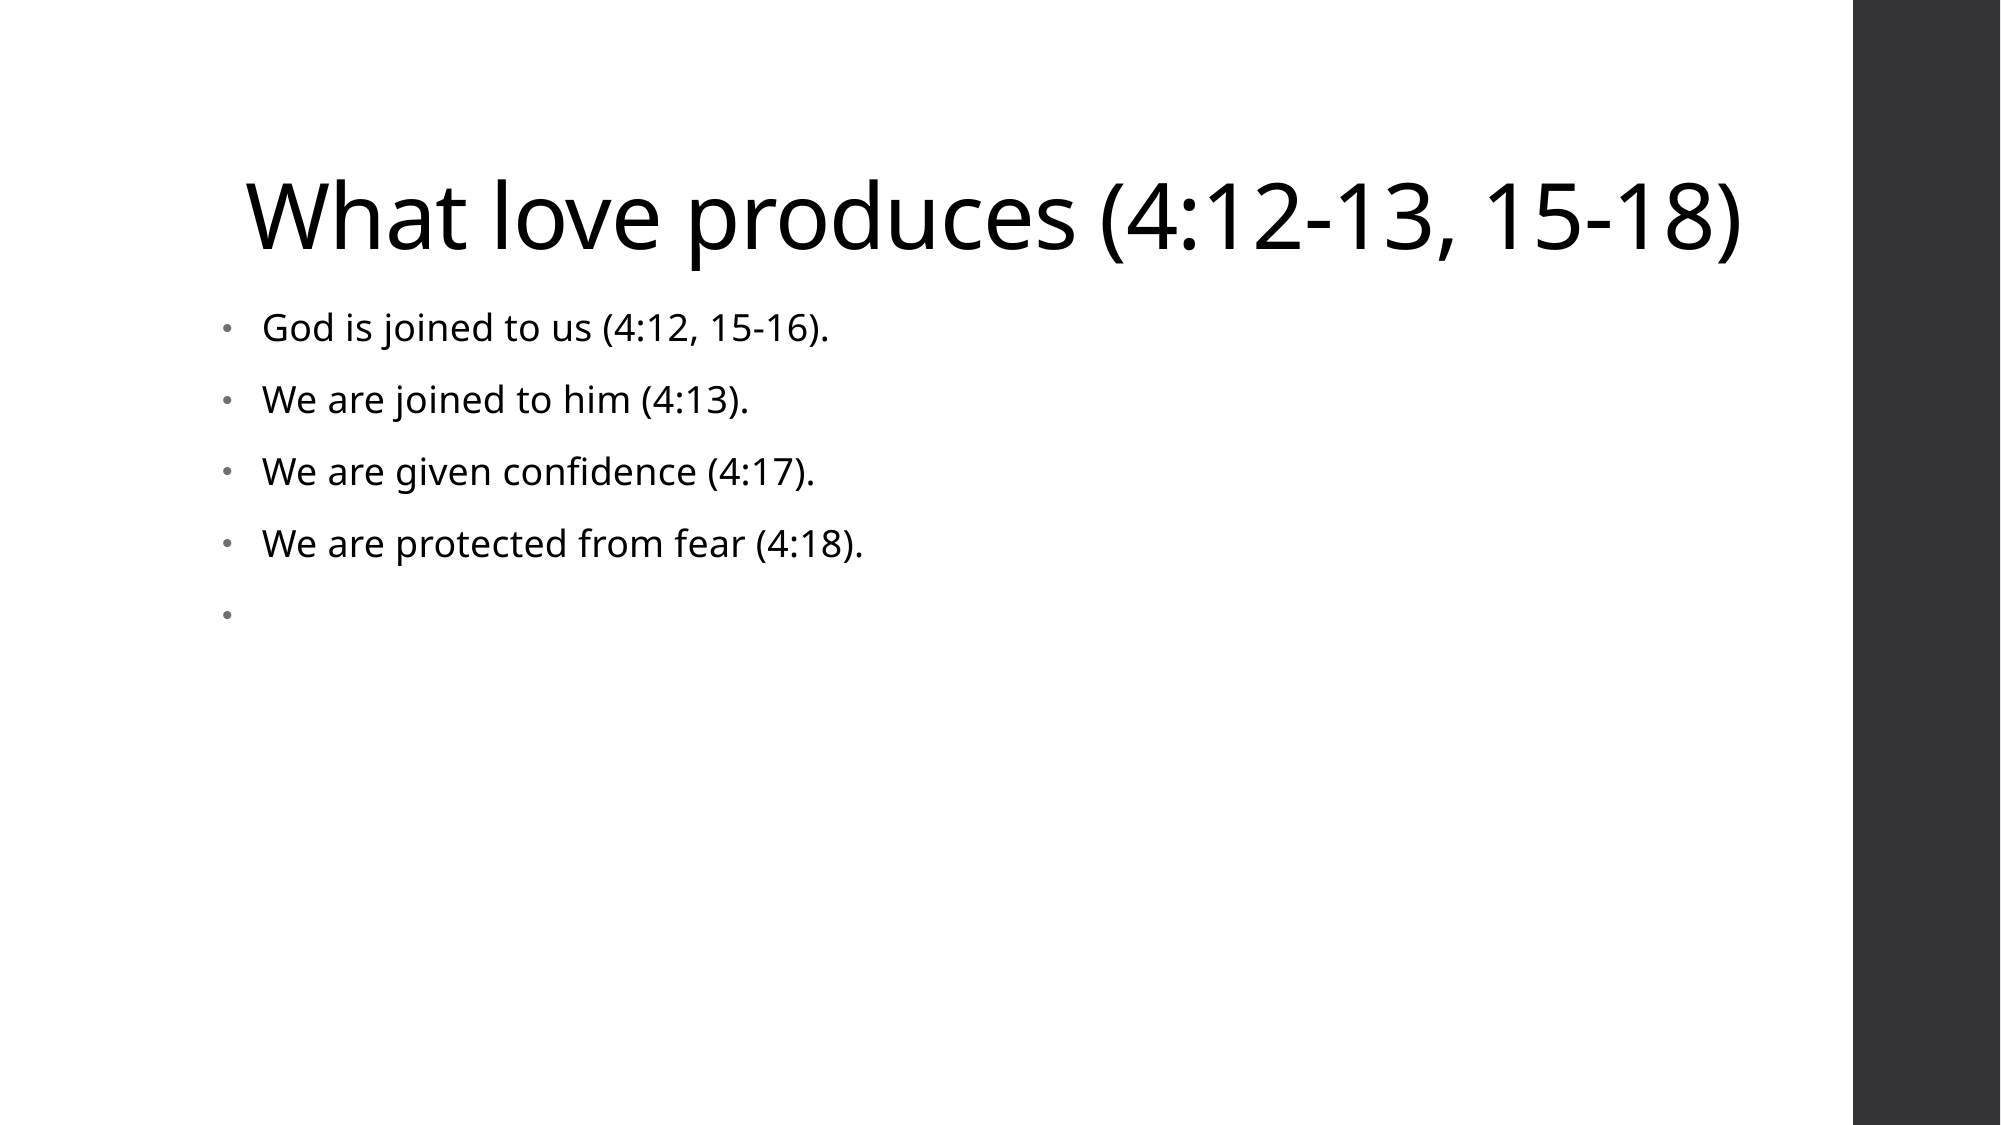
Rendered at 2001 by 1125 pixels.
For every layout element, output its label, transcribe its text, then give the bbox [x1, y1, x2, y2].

list God is joined to us (4:12, 15-16). We are joined to him (4:13). We are given confidence (4:17). We are protected from fear (4:18). [206, 299, 1617, 1014]
title What love produces (4:12-13, 15-18) [206, 60, 1797, 278]
